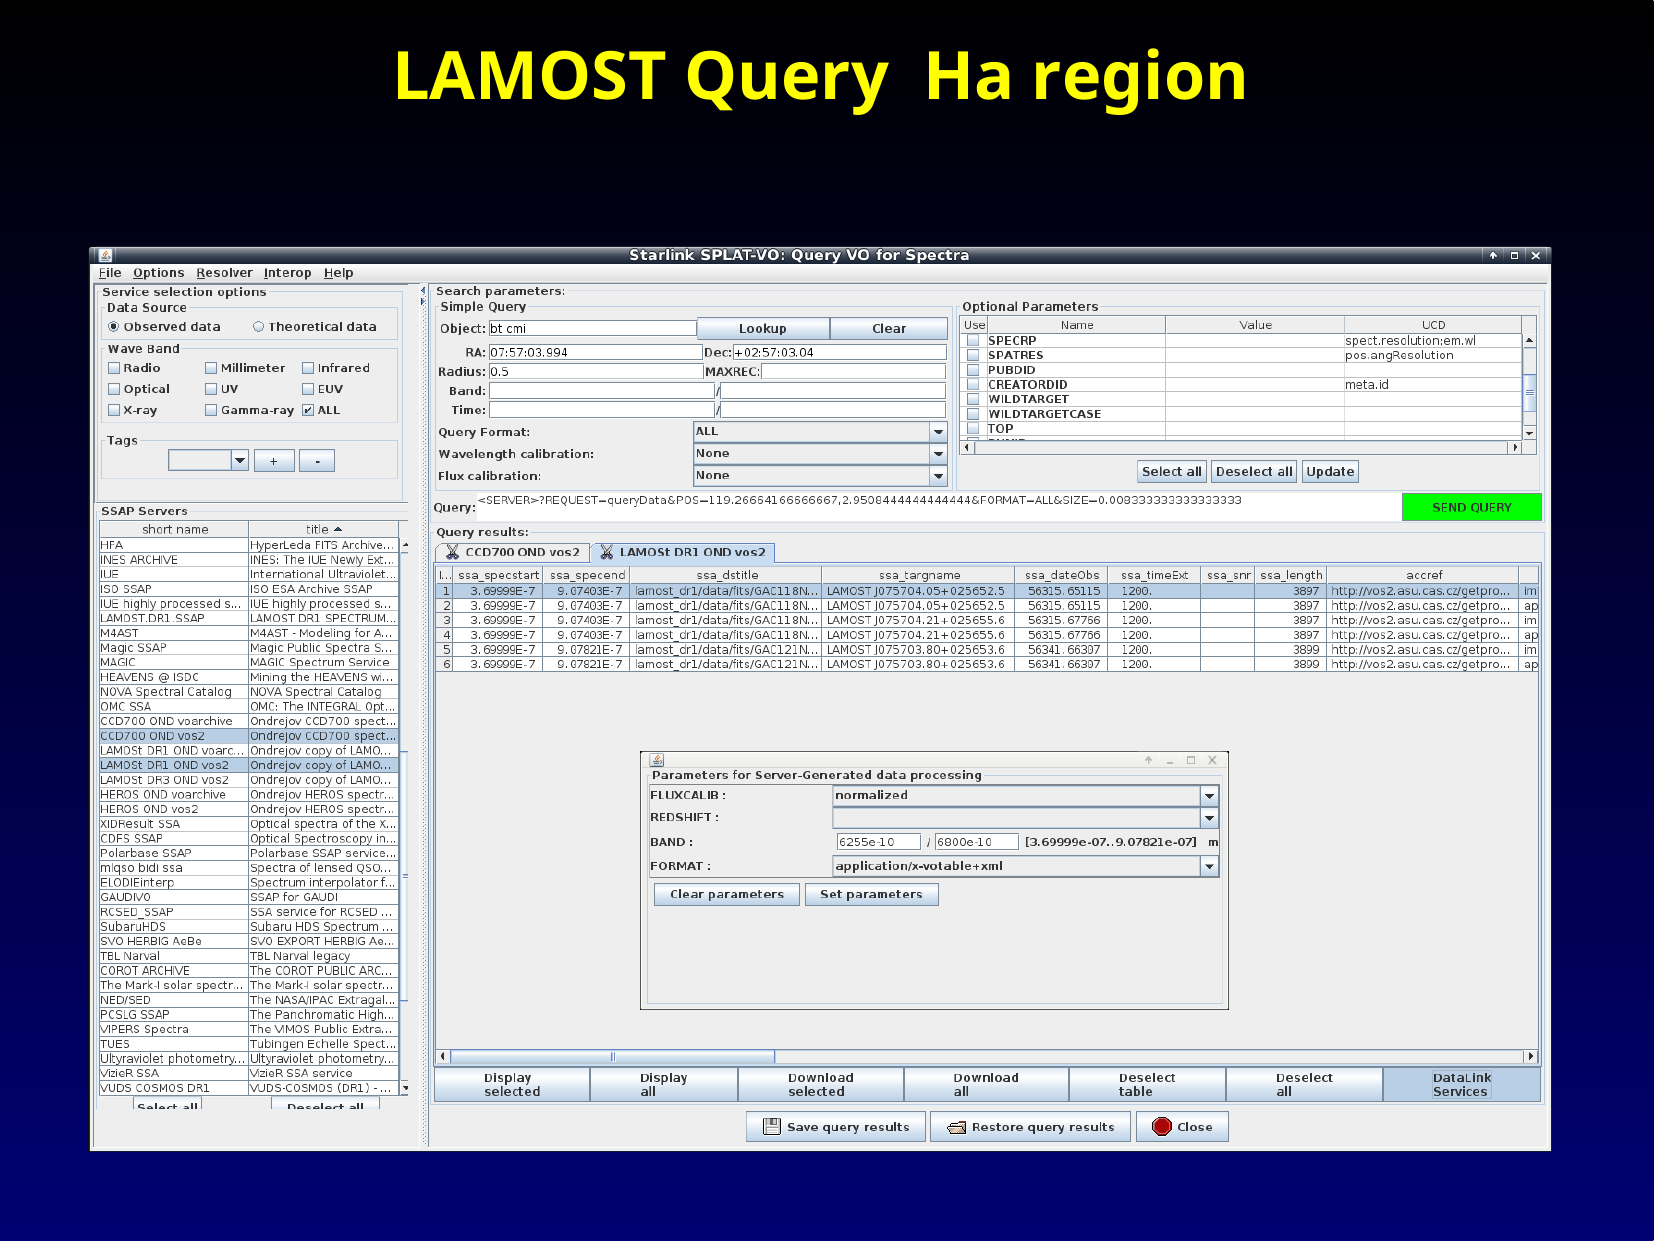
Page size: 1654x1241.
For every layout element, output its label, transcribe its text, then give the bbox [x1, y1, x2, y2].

picture [88, 246, 1552, 1152]
title LAMOST Query Ha region [76, 0, 1565, 178]
